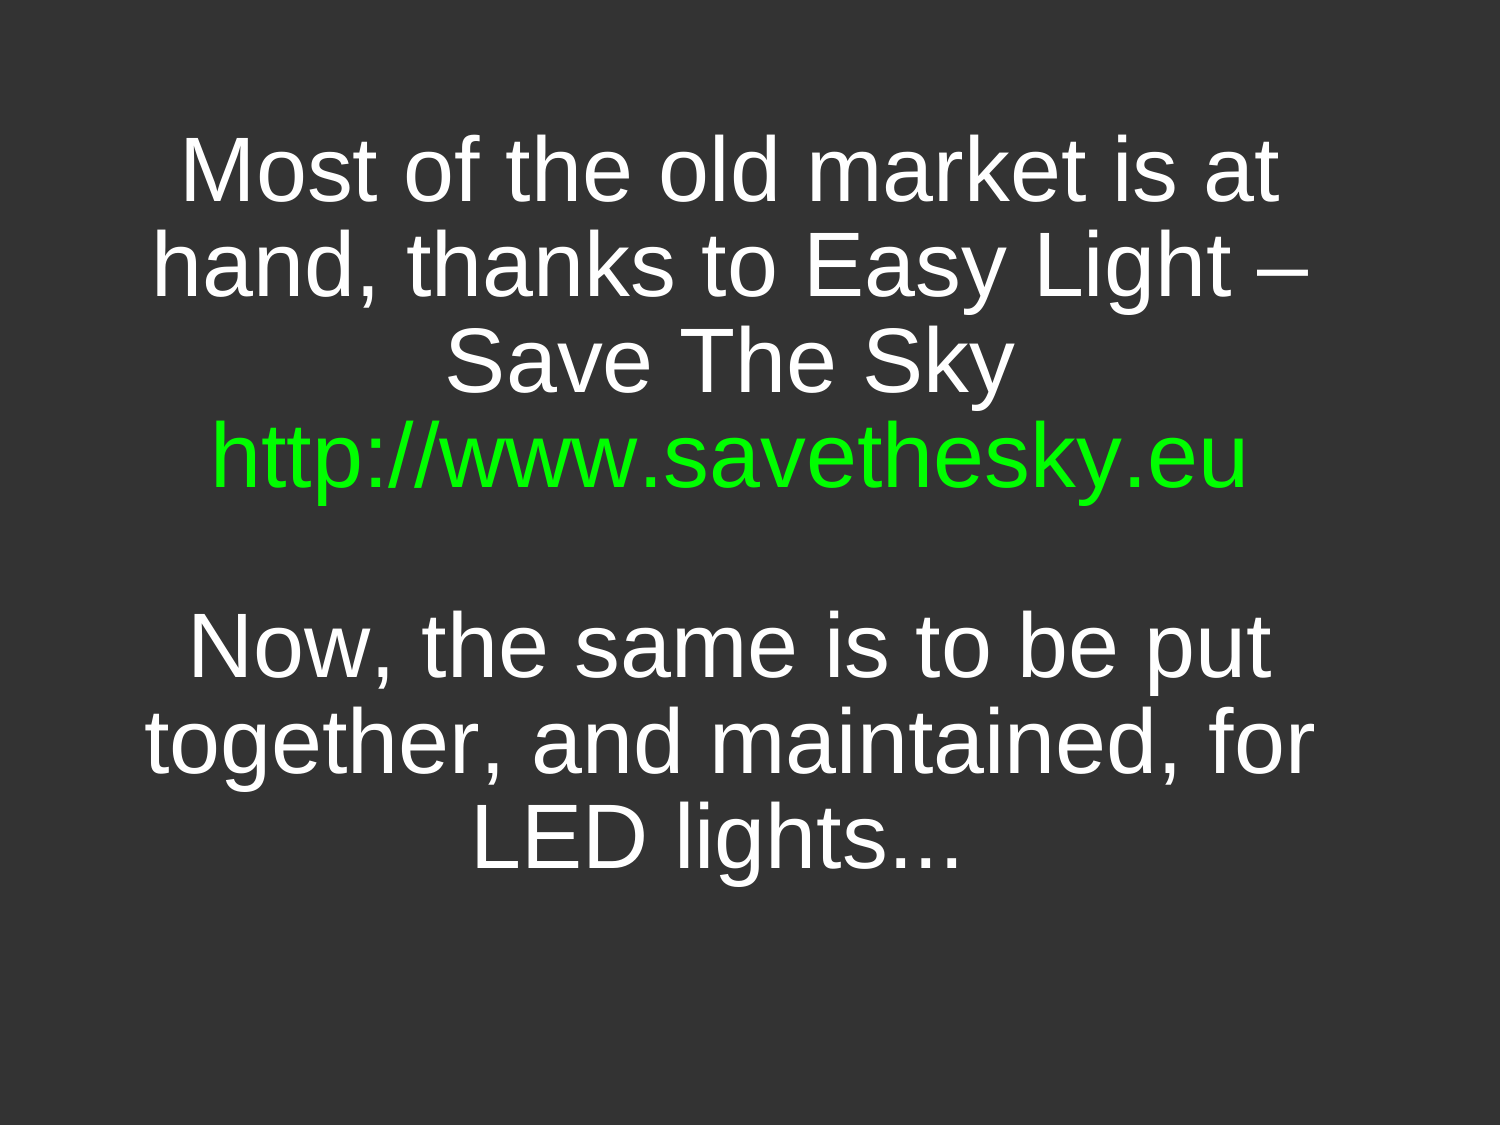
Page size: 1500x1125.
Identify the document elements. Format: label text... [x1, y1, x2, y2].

title Most of the old market is at hand, thanks to Easy Light – Save The Sky http://www.savethesky.eu Now, the same is to be put together, and maintained, for LED lights... [55, 121, 1406, 892]
